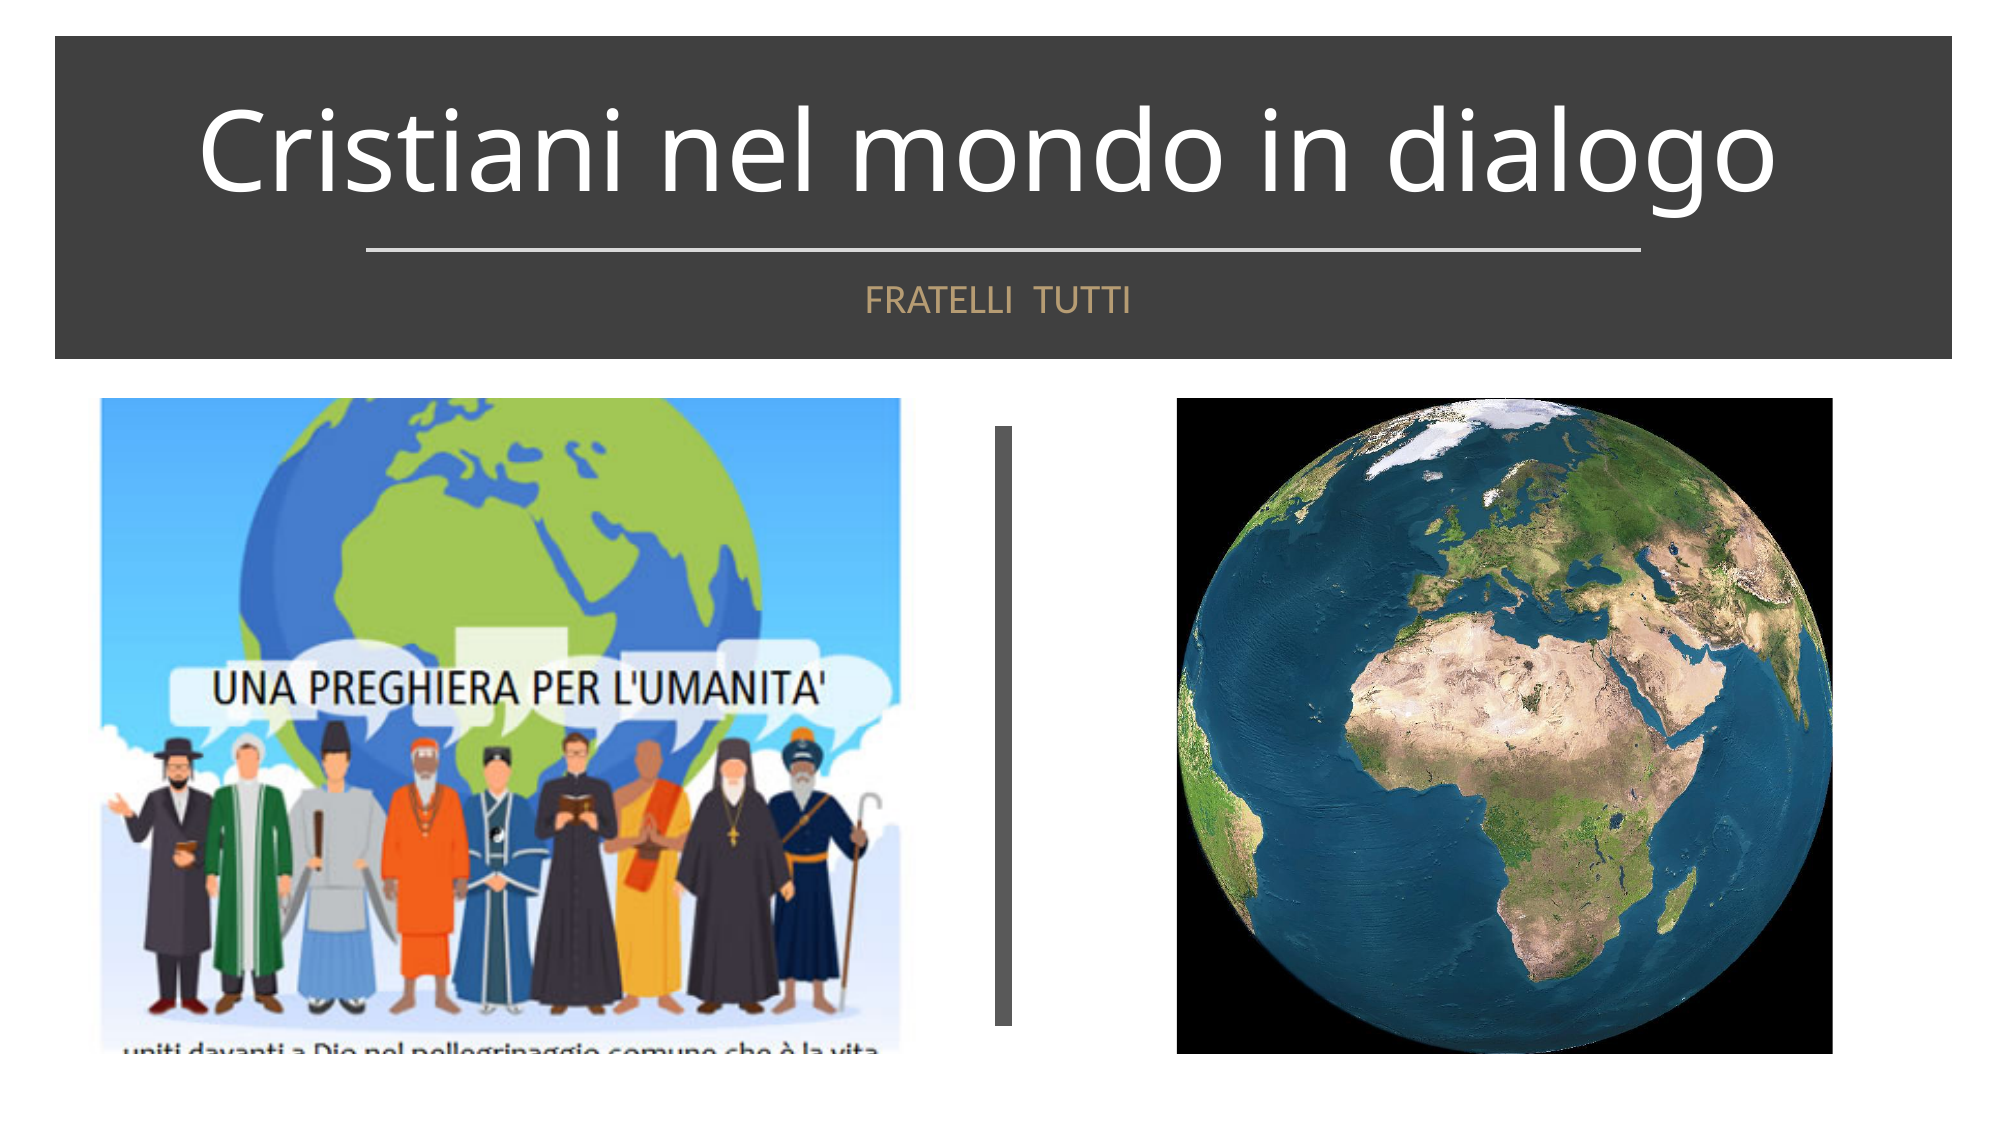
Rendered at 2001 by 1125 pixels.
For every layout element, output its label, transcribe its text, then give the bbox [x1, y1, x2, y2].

subtitle FRATELLI TUTTI [253, 269, 1016, 339]
text_box [65, 46, 1942, 630]
picture [88, 398, 916, 1054]
title Cristiani nel mondo in dialogo [89, 71, 1918, 224]
picture [1176, 630, 1833, 1054]
